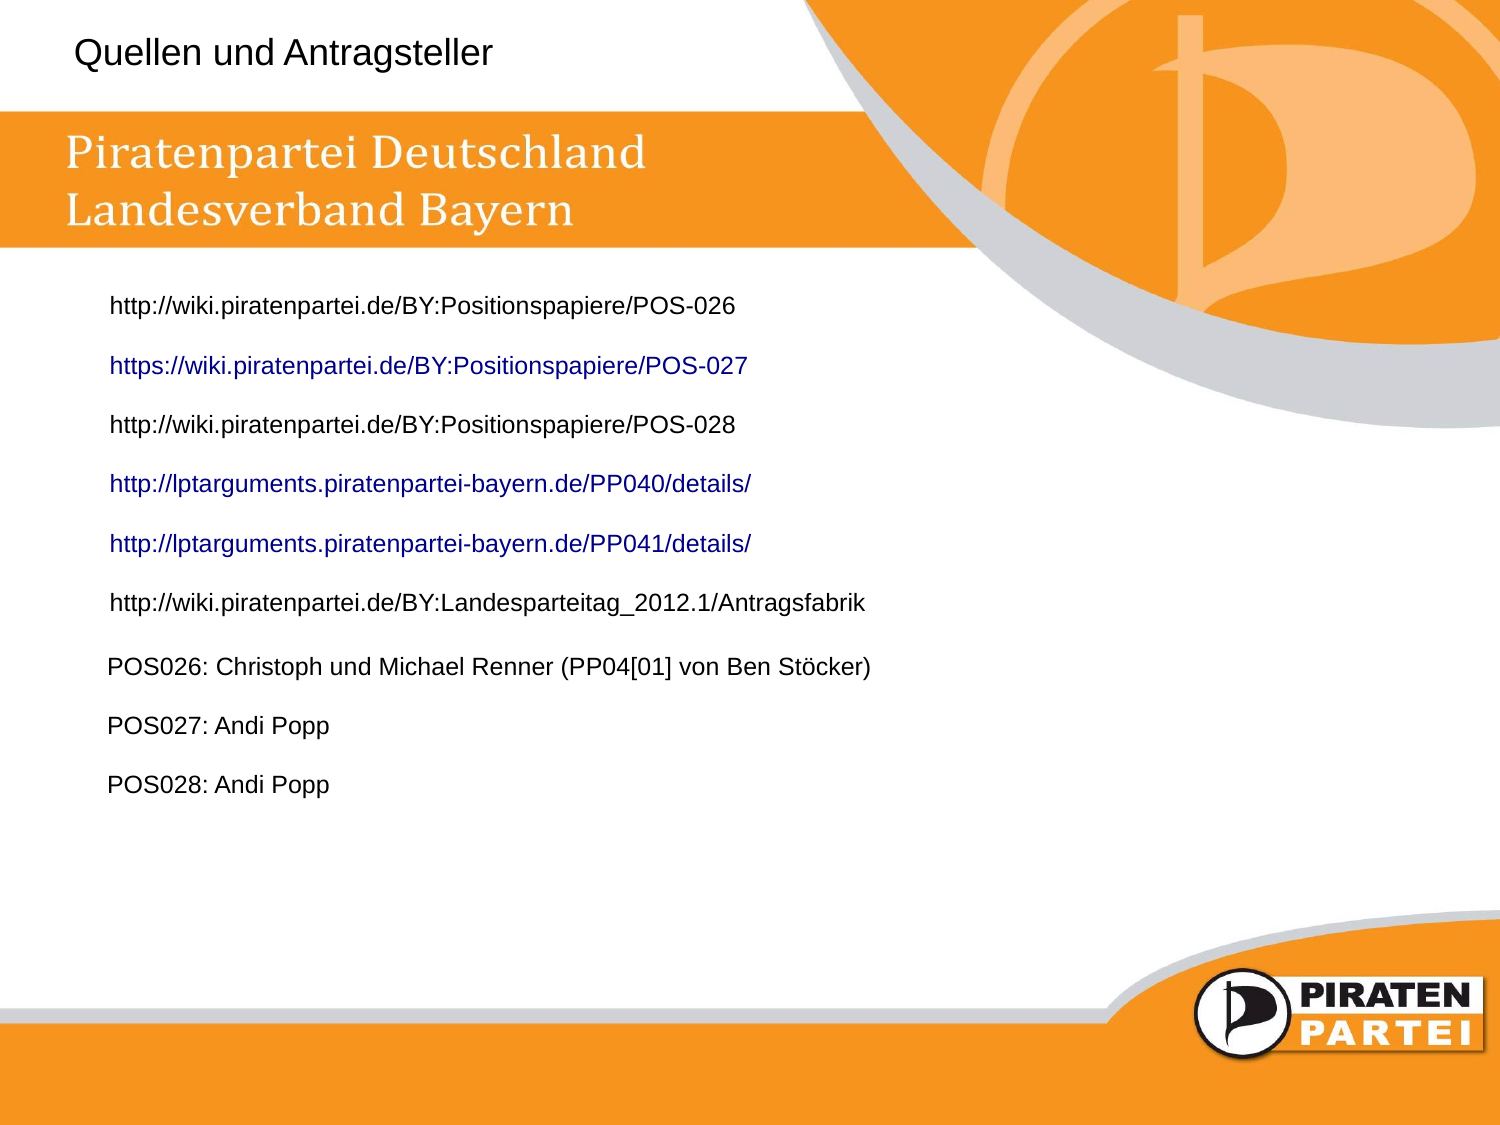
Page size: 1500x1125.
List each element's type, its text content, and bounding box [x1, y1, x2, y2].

text_box POS026: Christoph und Michael Renner (PP04[01] von Ben Stöcker) POS027: Andi Popp POS028: Andi Popp [76, 643, 1427, 973]
text_box http://wiki.piratenpartei.de/BY:Positionspapiere/POS-026 https://wiki.piratenpartei.de/BY:Positionspapiere/POS-027 http://wiki.piratenpartei.de/BY:Positionspapiere/POS-028 http://lptarguments.piratenpartei-bayern.de/PP040/details/ http://lptarguments.piratenpartei-bayern.de/PP041/details/ http://wiki.piratenpartei.de/BY:Landesparteitag_2012.1/Antragsfabrik [79, 283, 1430, 623]
text_box Quellen und Antragsteller [59, 23, 1126, 81]
picture [0, 0, 1500, 1125]
